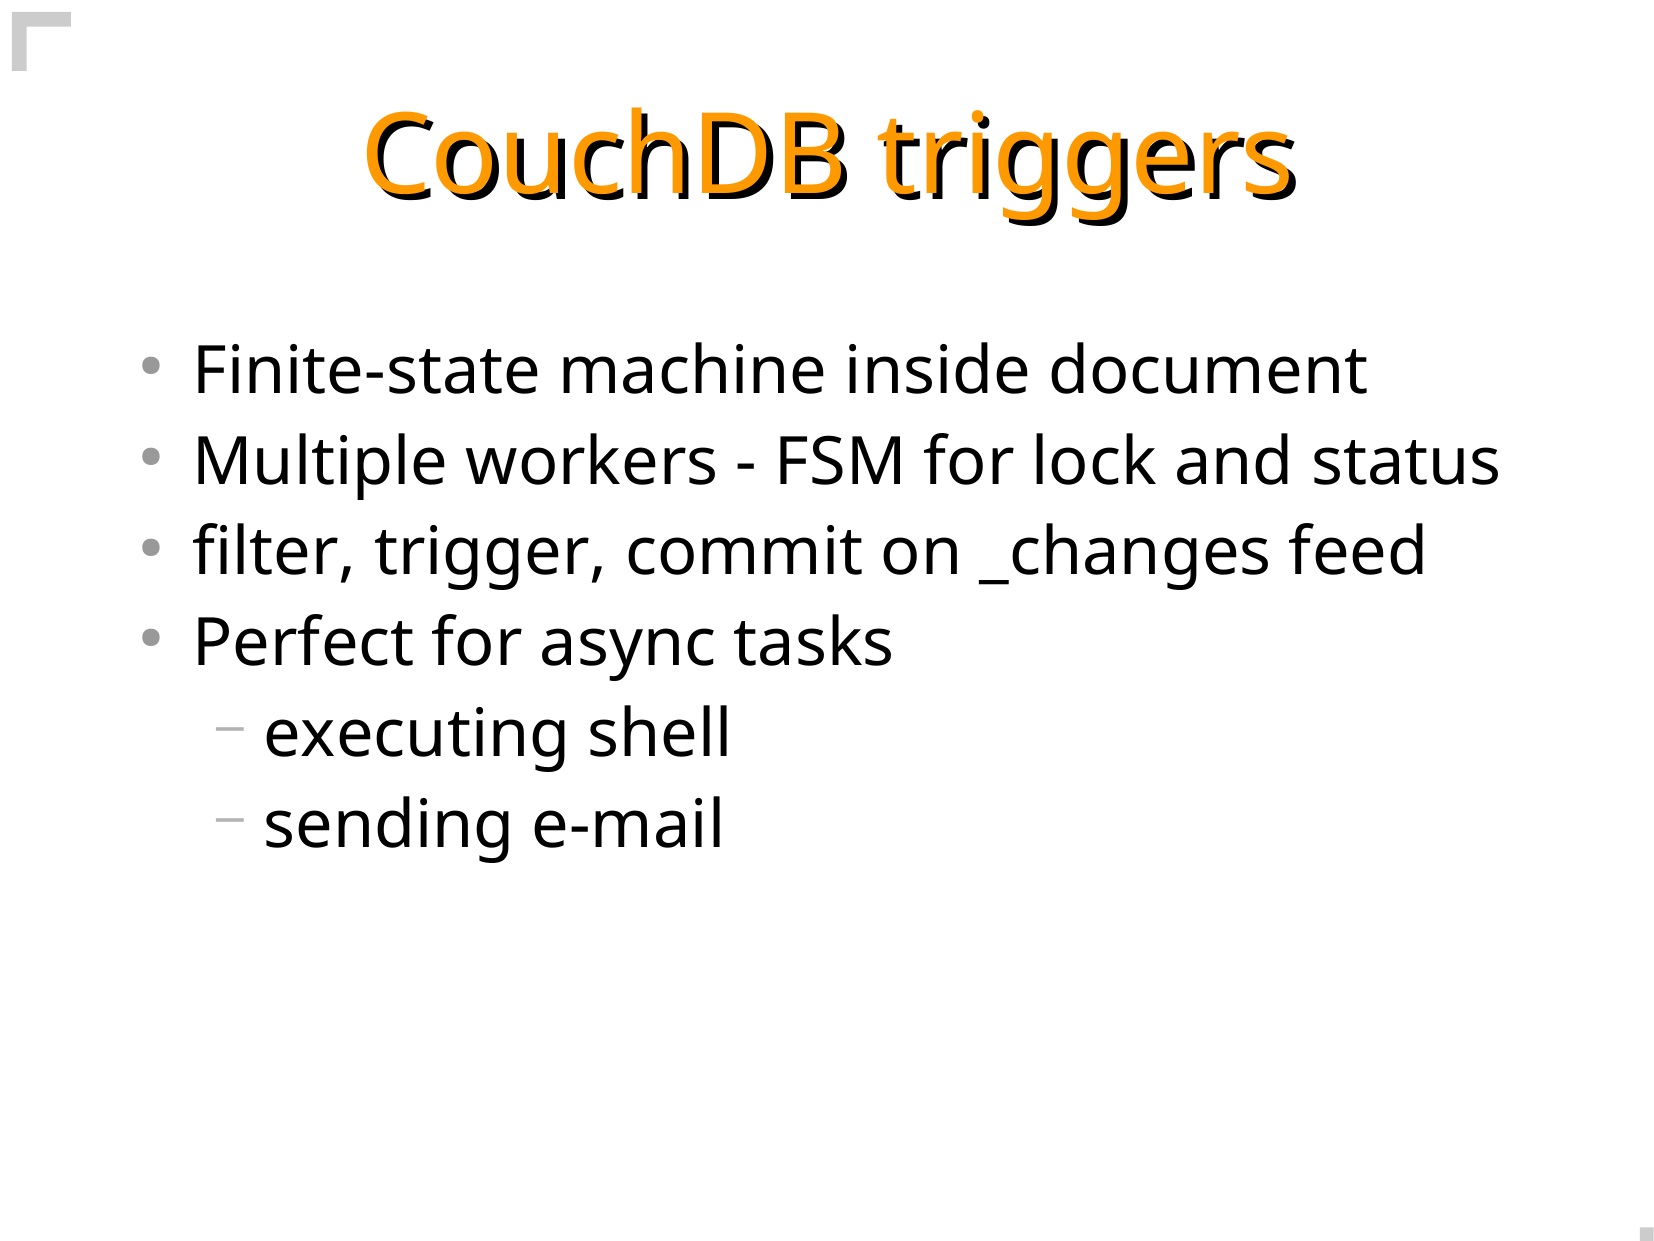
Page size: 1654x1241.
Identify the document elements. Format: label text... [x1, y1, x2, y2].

title CouchDB triggers [121, 46, 1534, 254]
list Finite-state machine inside document Multiple workers - FSM for lock and status filter, trigger, commit on _changes feed Perfect for async tasks executing shell sending e-mail [121, 322, 1561, 1132]
